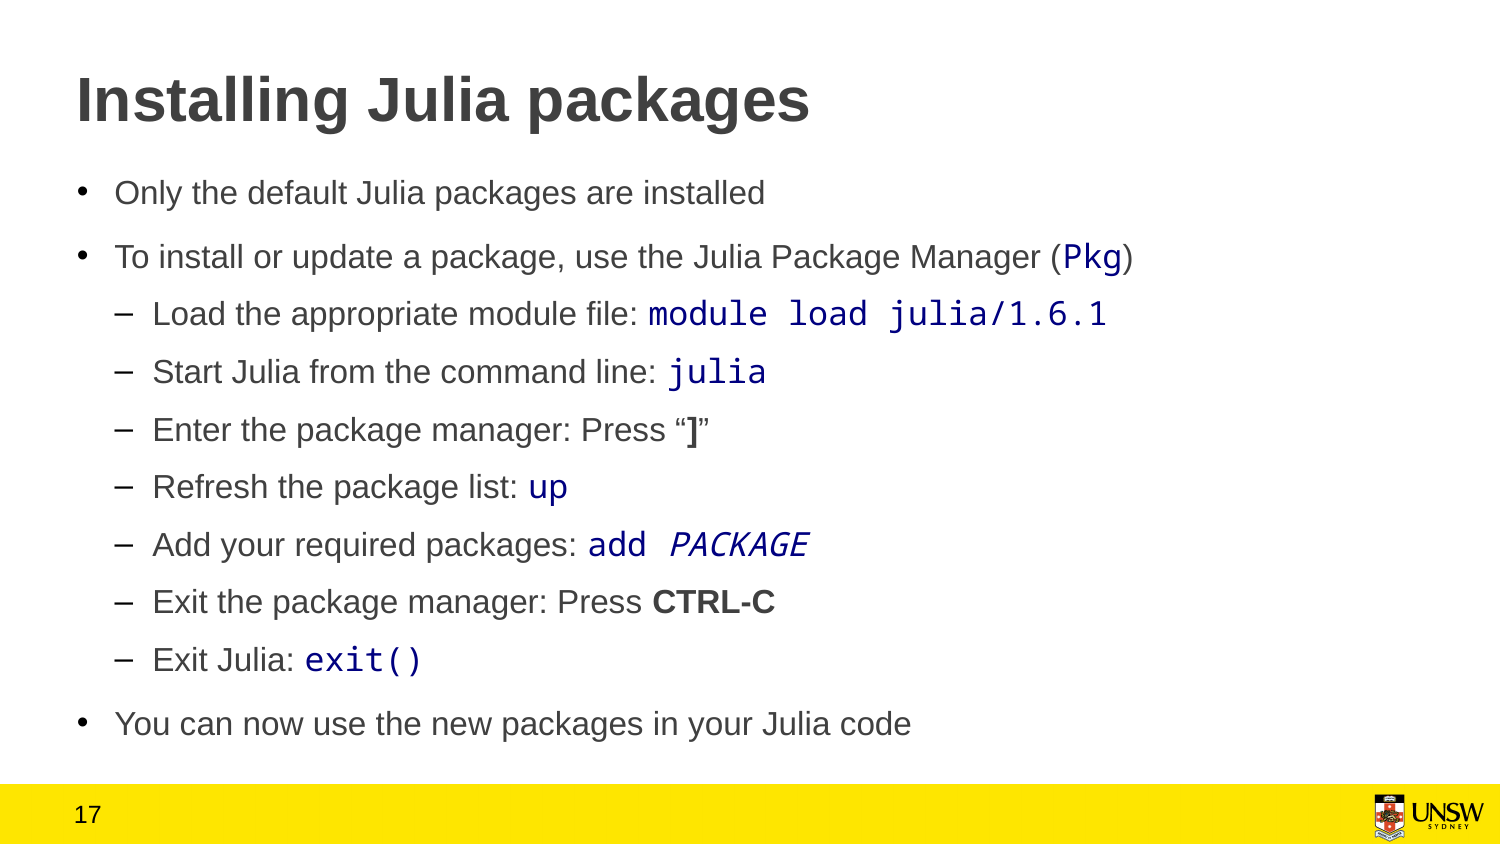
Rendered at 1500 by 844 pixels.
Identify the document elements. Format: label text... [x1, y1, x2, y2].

title Installing Julia packages [76, 59, 1427, 136]
text_box <number> [59, 791, 219, 839]
picture [0, 784, 1500, 844]
list Only the default Julia packages are installed To install or update a package, use the Julia Package Manager (Pkg) Load the appropriate module file: module load julia/1.6.1 Start Julia from the command line: julia Enter the package manager: Press “]” Refresh the package list: up Add your required packages: add PACKAGE Exit the package manager: Press CTRL-C Exit Julia: exit() You can now use the new packages in your Julia code [76, 171, 1424, 762]
